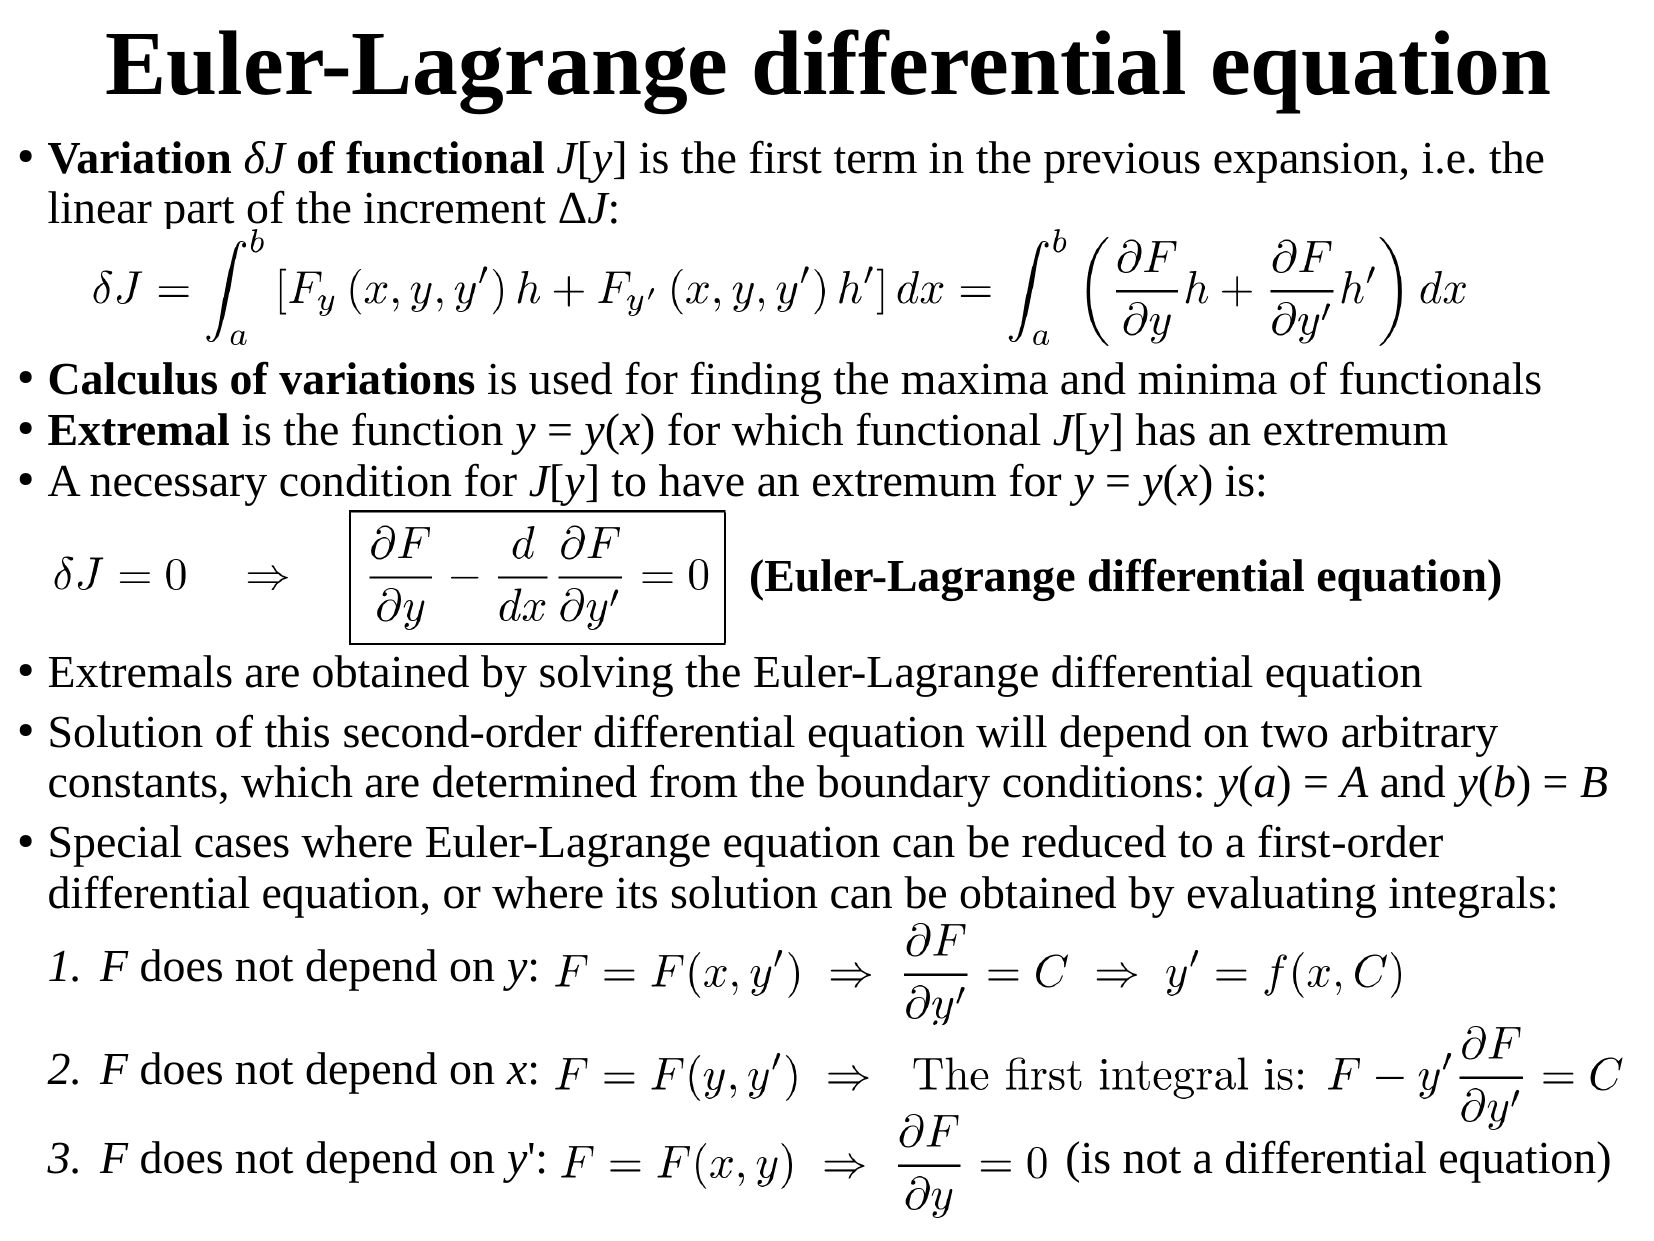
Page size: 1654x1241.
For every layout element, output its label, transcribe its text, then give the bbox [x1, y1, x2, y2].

list Variation δJ of functional J[y] is the first term in the previous expansion, i.e. the linear part of the increment ΔJ: Calculus of variations is used for finding the maxima and minima of functionals Extremal is the function y = y(x) for which functional J[y] has an extremum A necessary condition for J[y] to have an extremum for y = y(x) is: (Euler-Lagrange differential equation) Extremals are obtained by solving the Euler-Lagrange differential equation Solution of this second-order differential equation will depend on two arbitrary constants, which are determined from the boundary conditions: y(a) = A and y(b) = B Special cases where Euler-Lagrange equation can be reduced to a first­-order differential equation, or where its solution can be obtained by evaluating integrals: F does not depend on y: F does not depend on x: F does not depend on y': (is not a differential equation) [17, 132, 1638, 1184]
picture [93, 229, 1466, 346]
picture [555, 922, 1623, 1218]
picture [54, 510, 726, 645]
title Euler-Lagrange differential equation [65, 12, 1595, 114]
